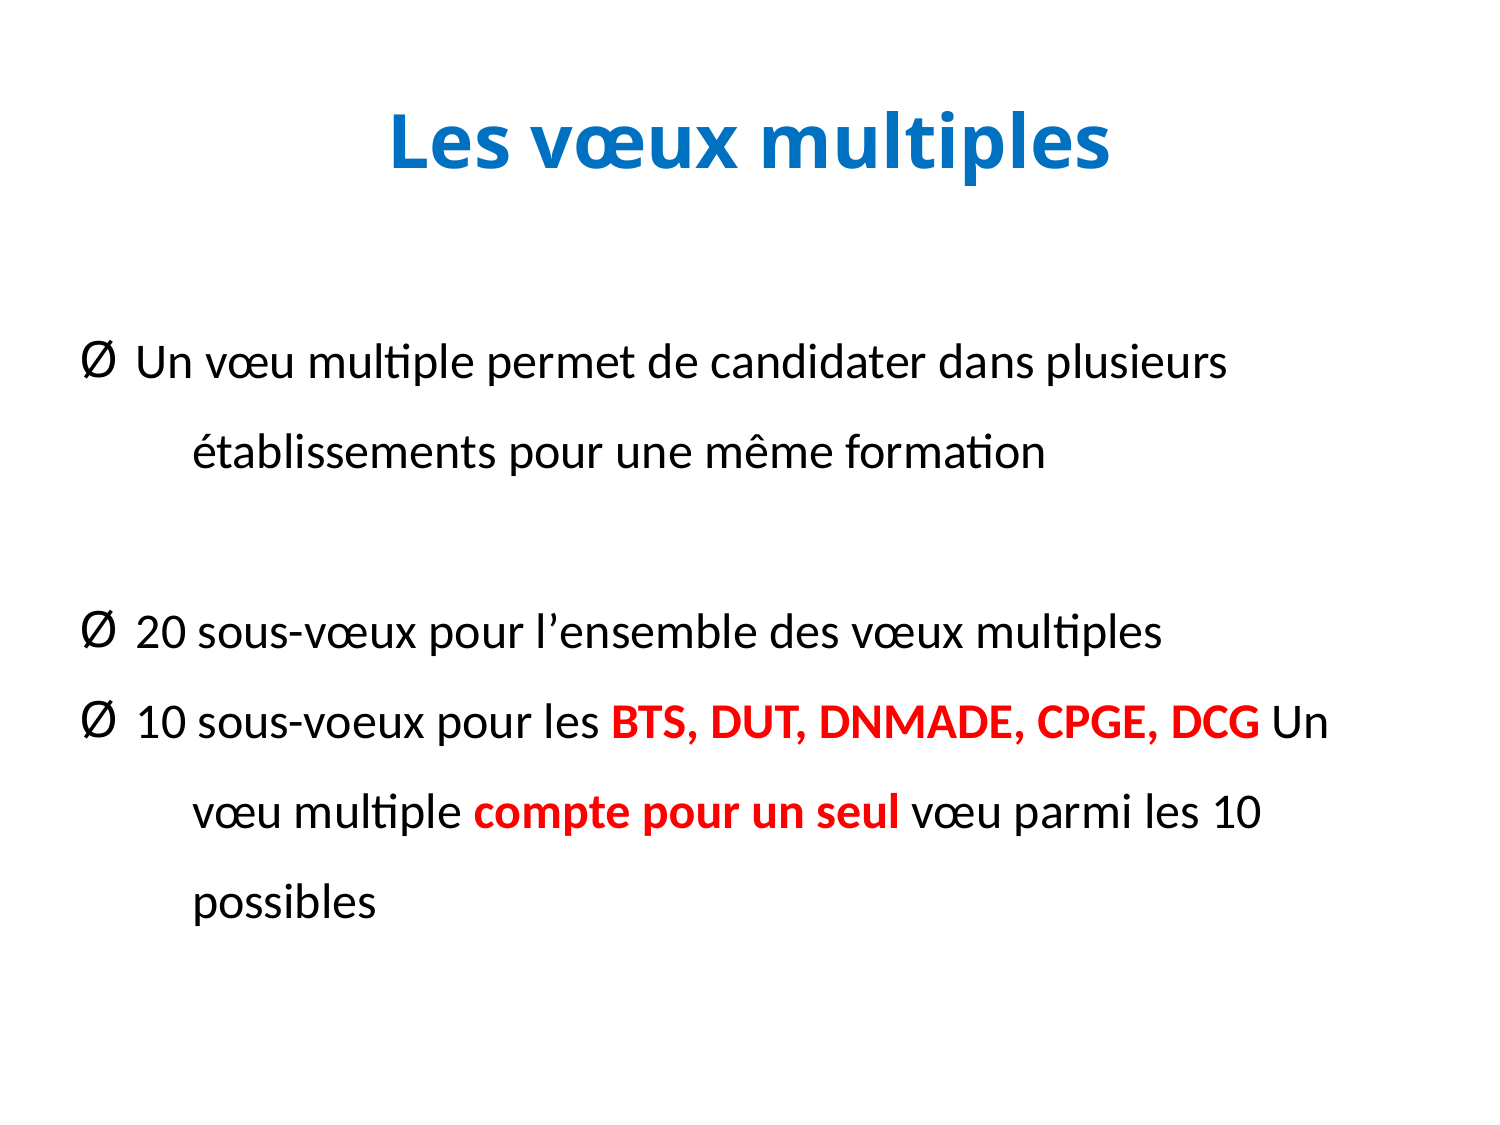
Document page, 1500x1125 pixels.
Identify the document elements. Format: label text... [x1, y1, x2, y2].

title Les vœux multiples [75, 45, 1426, 233]
text_box Un vœu multiple permet de candidater dans plusieurs établissements pour une même formation 20 sous-vœux pour l’ensemble des vœux multiples 10 sous-voeux pour les BTS, DUT, DNMADE, CPGE, DCG Un vœu multiple compte pour un seul vœu parmi les 10 possibles [64, 290, 1365, 937]
